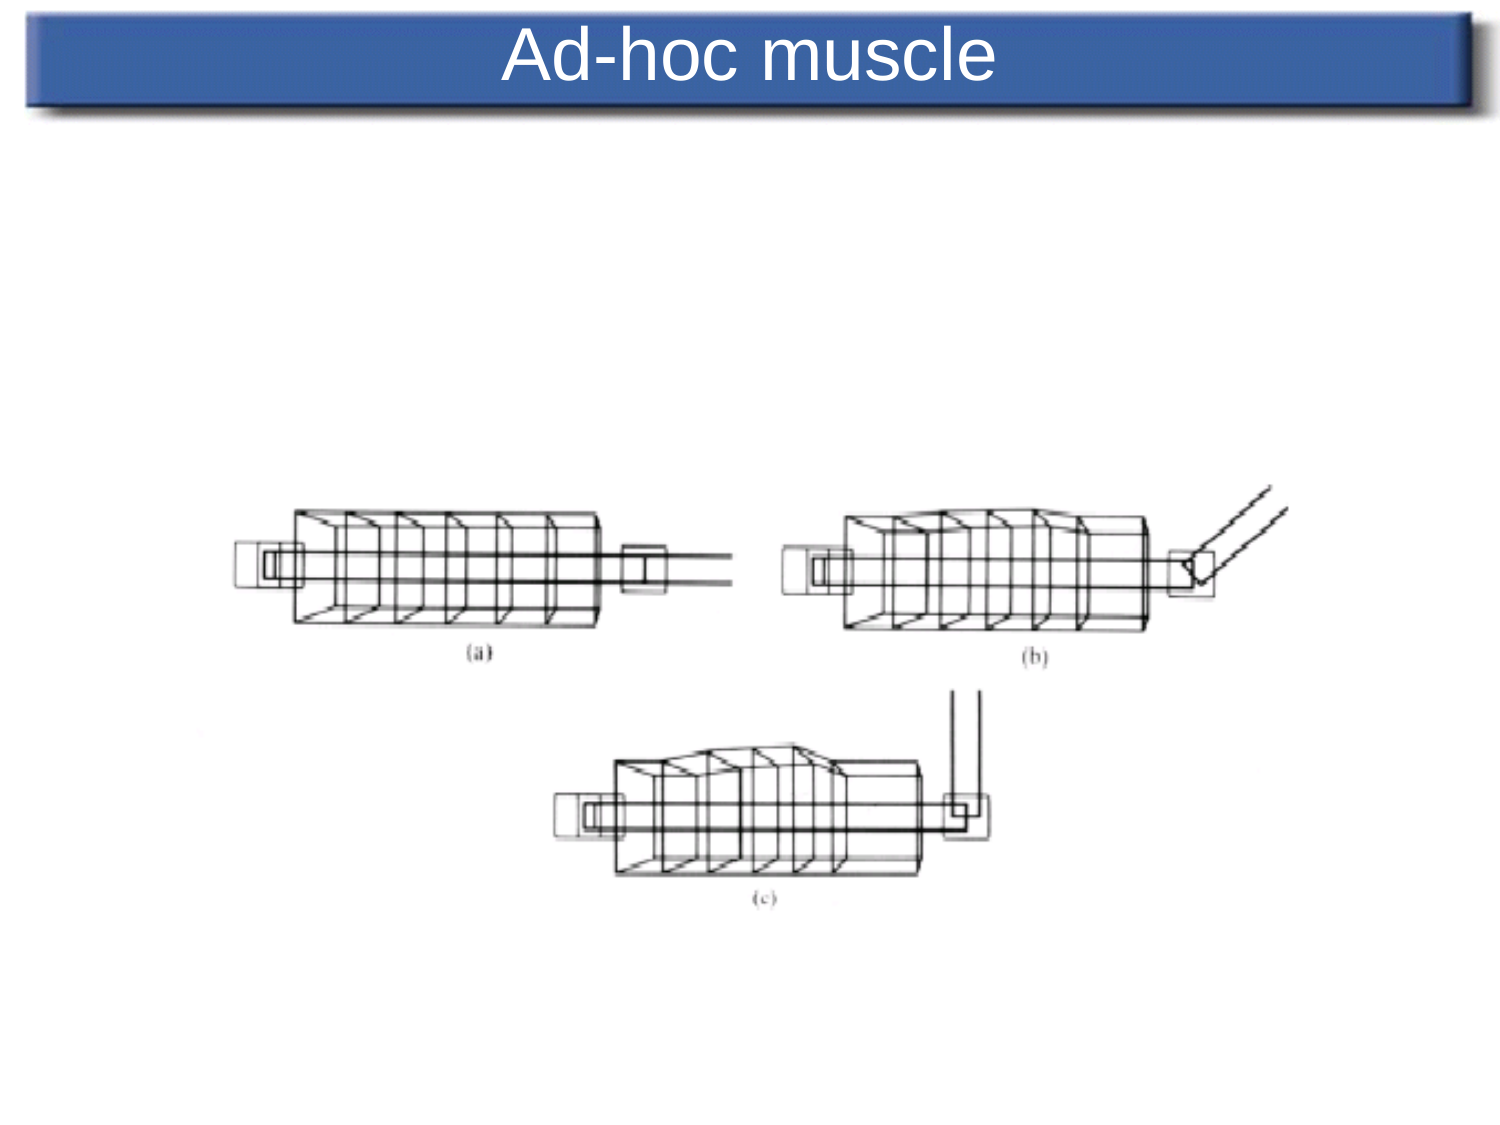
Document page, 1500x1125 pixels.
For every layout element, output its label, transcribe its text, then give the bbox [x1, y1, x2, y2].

picture [24, 9, 1500, 125]
picture [162, 412, 1322, 953]
title Ad-hoc muscle [75, 0, 1426, 103]
